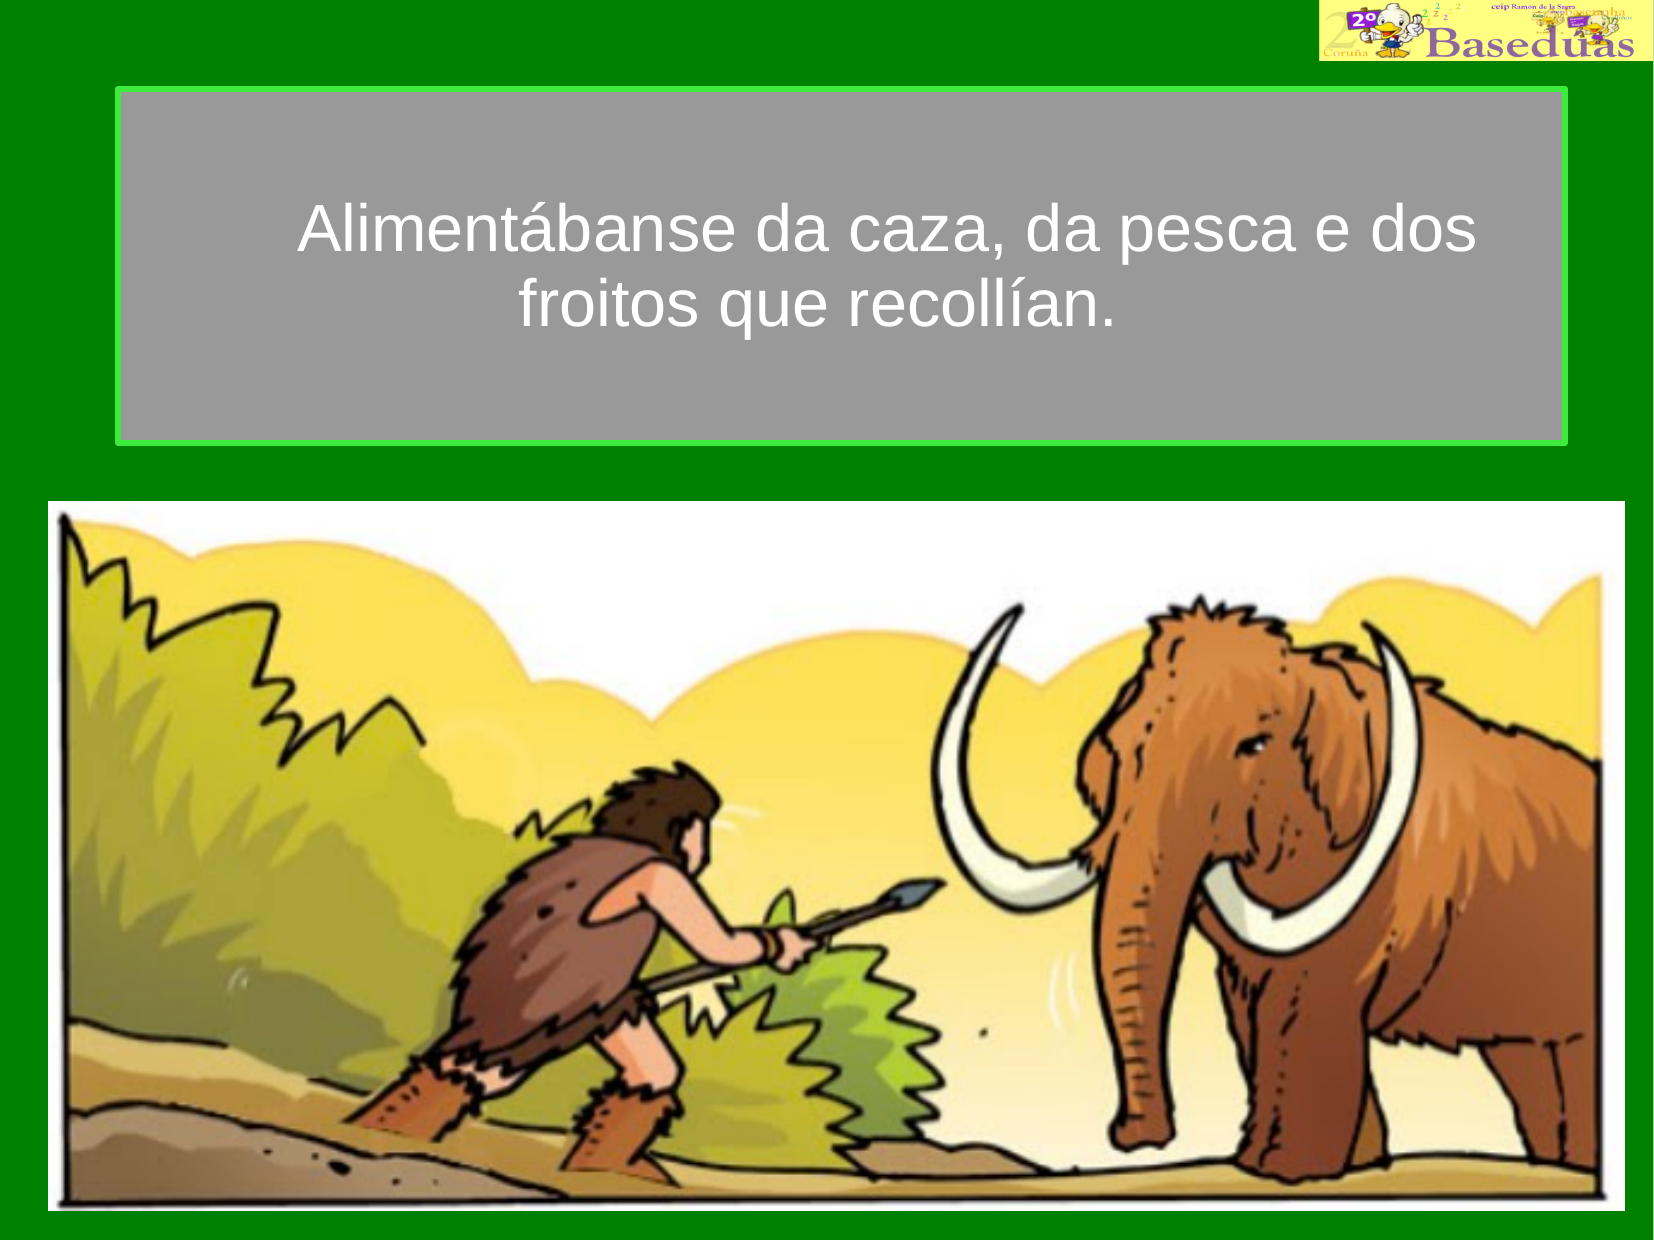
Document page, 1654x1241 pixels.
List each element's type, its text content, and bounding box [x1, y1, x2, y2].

picture [1319, 0, 1654, 61]
picture [48, 501, 1625, 1211]
text_box Alimentábanse da caza, da pesca e dos froitos que recollían. [118, 88, 1565, 443]
